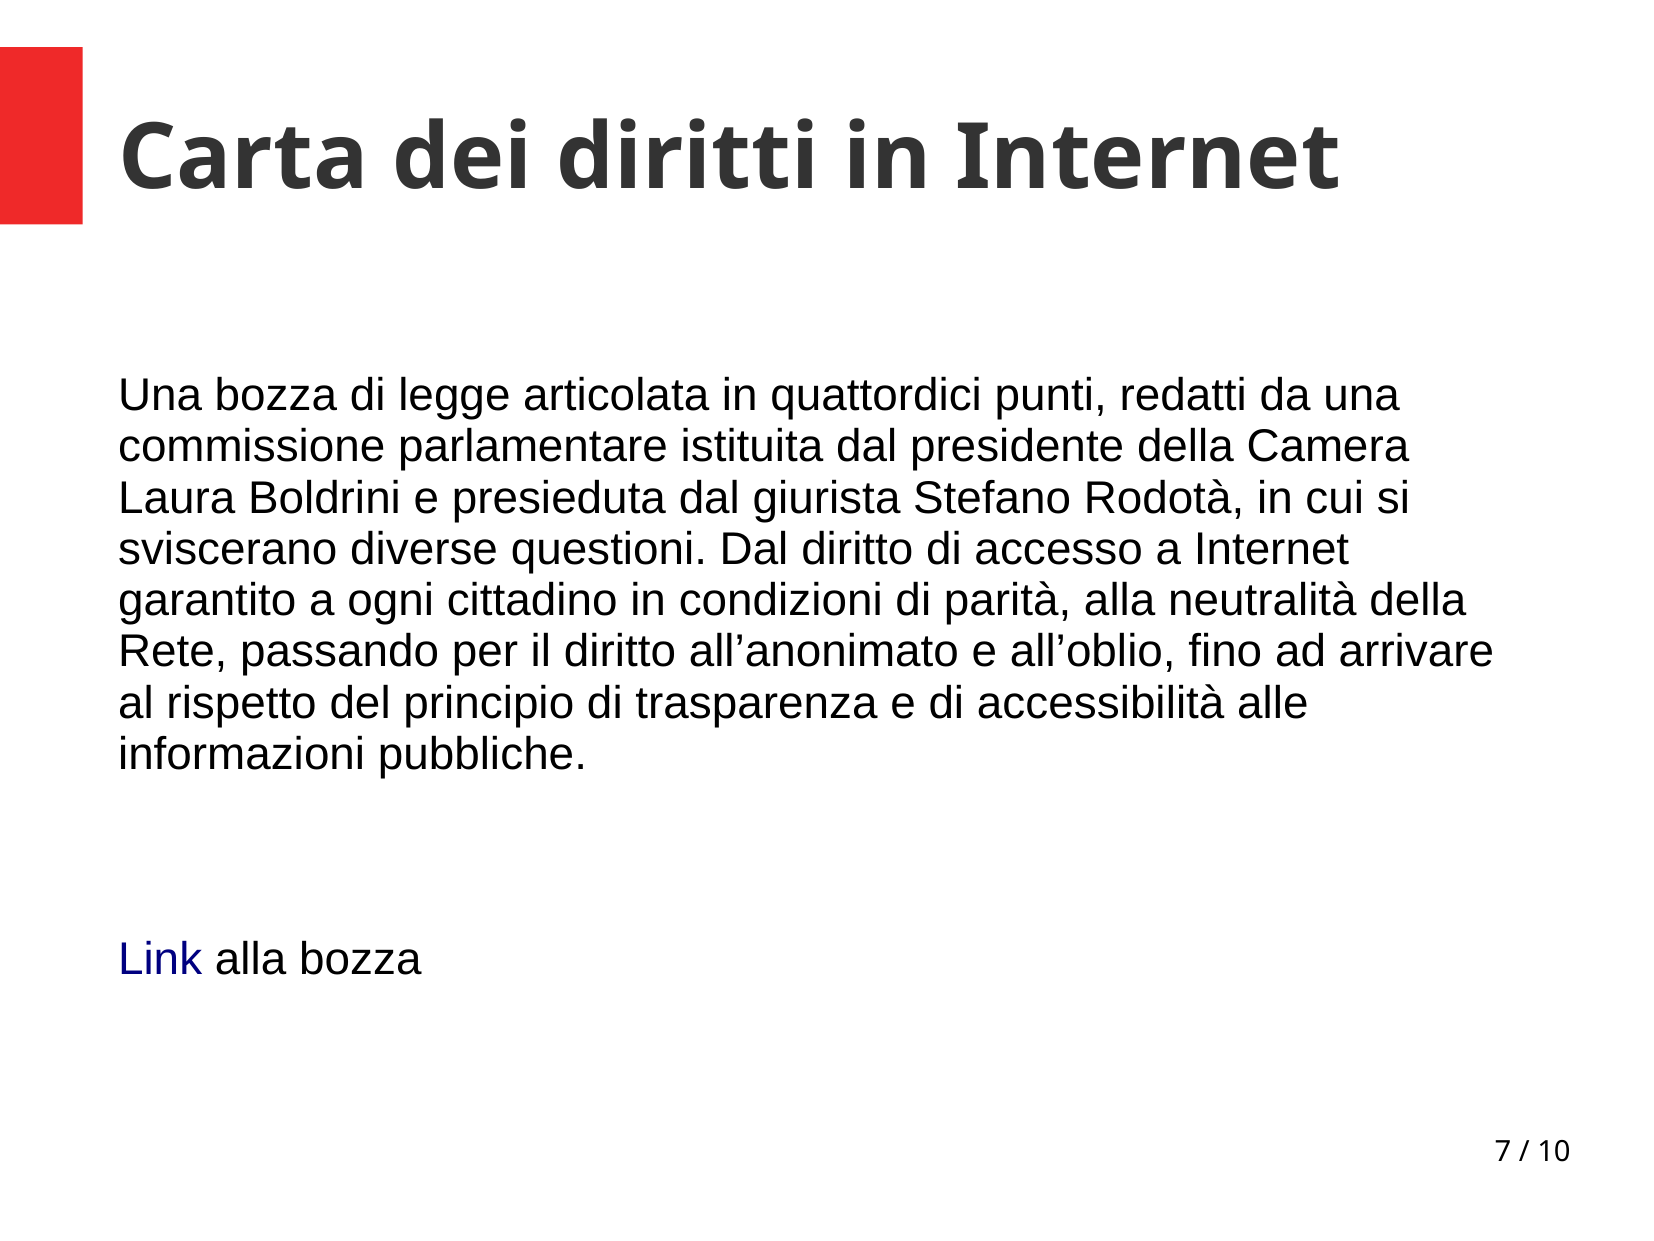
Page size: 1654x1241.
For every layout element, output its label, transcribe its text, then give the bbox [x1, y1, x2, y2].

subtitle Una bozza di legge articolata in quattordici punti, redatti da una commissione parlamentare istituita dal presidente della Camera Laura Boldrini e presieduta dal giurista Stefano Rodotà, in cui si sviscerano diverse questioni. Dal diritto di accesso a Internet garantito a ogni cittadino in condizioni di parità, alla neutralità della Rete, passando per il diritto all’anonimato e all’oblio, fino ad arrivare al rispetto del principio di trasparenza e di accessibilità alle informazioni pubbliche. Link alla bozza [118, 354, 1536, 1074]
title Carta dei diritti in Internet [118, 49, 1571, 257]
